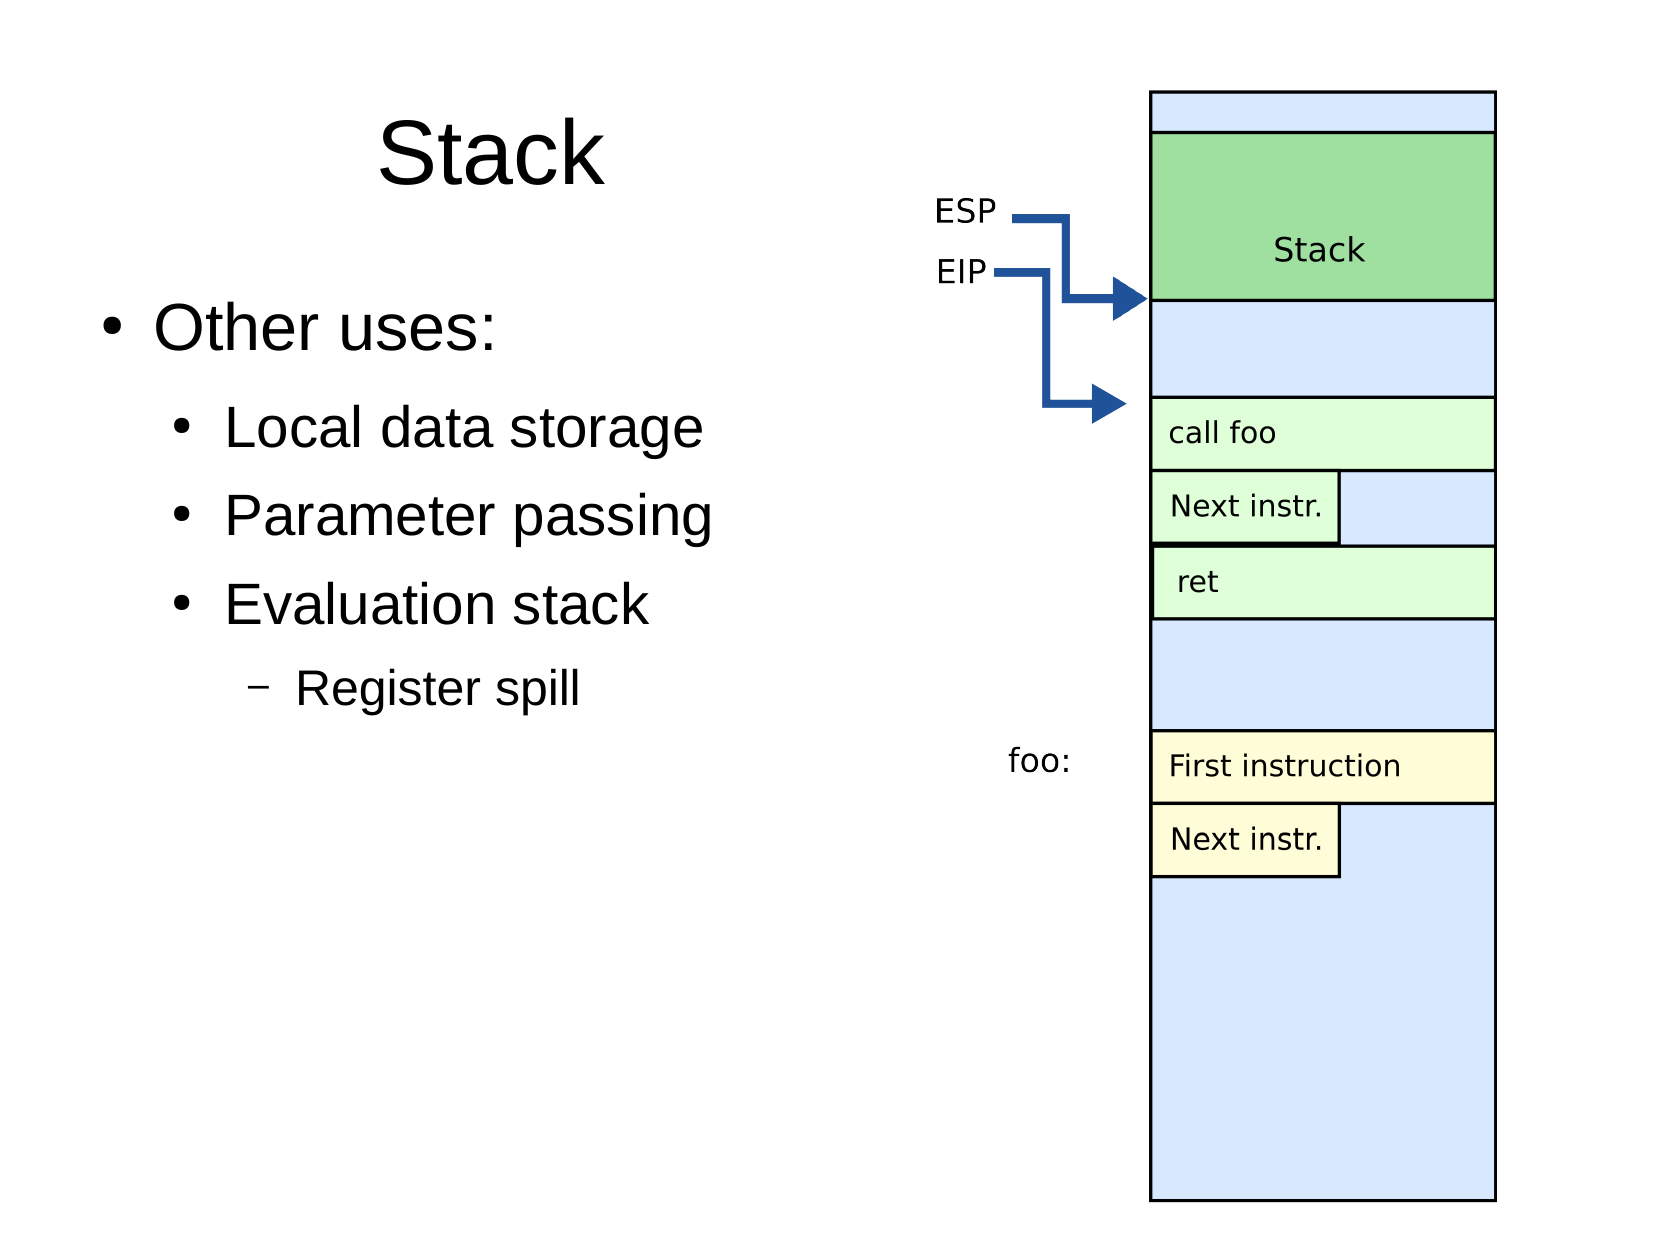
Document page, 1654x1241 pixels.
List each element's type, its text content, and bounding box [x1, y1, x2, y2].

picture [937, 80, 1497, 1212]
title Stack [82, 49, 901, 257]
list Other uses: Local data storage Parameter passing Evaluation stack Register spill [82, 290, 901, 1010]
